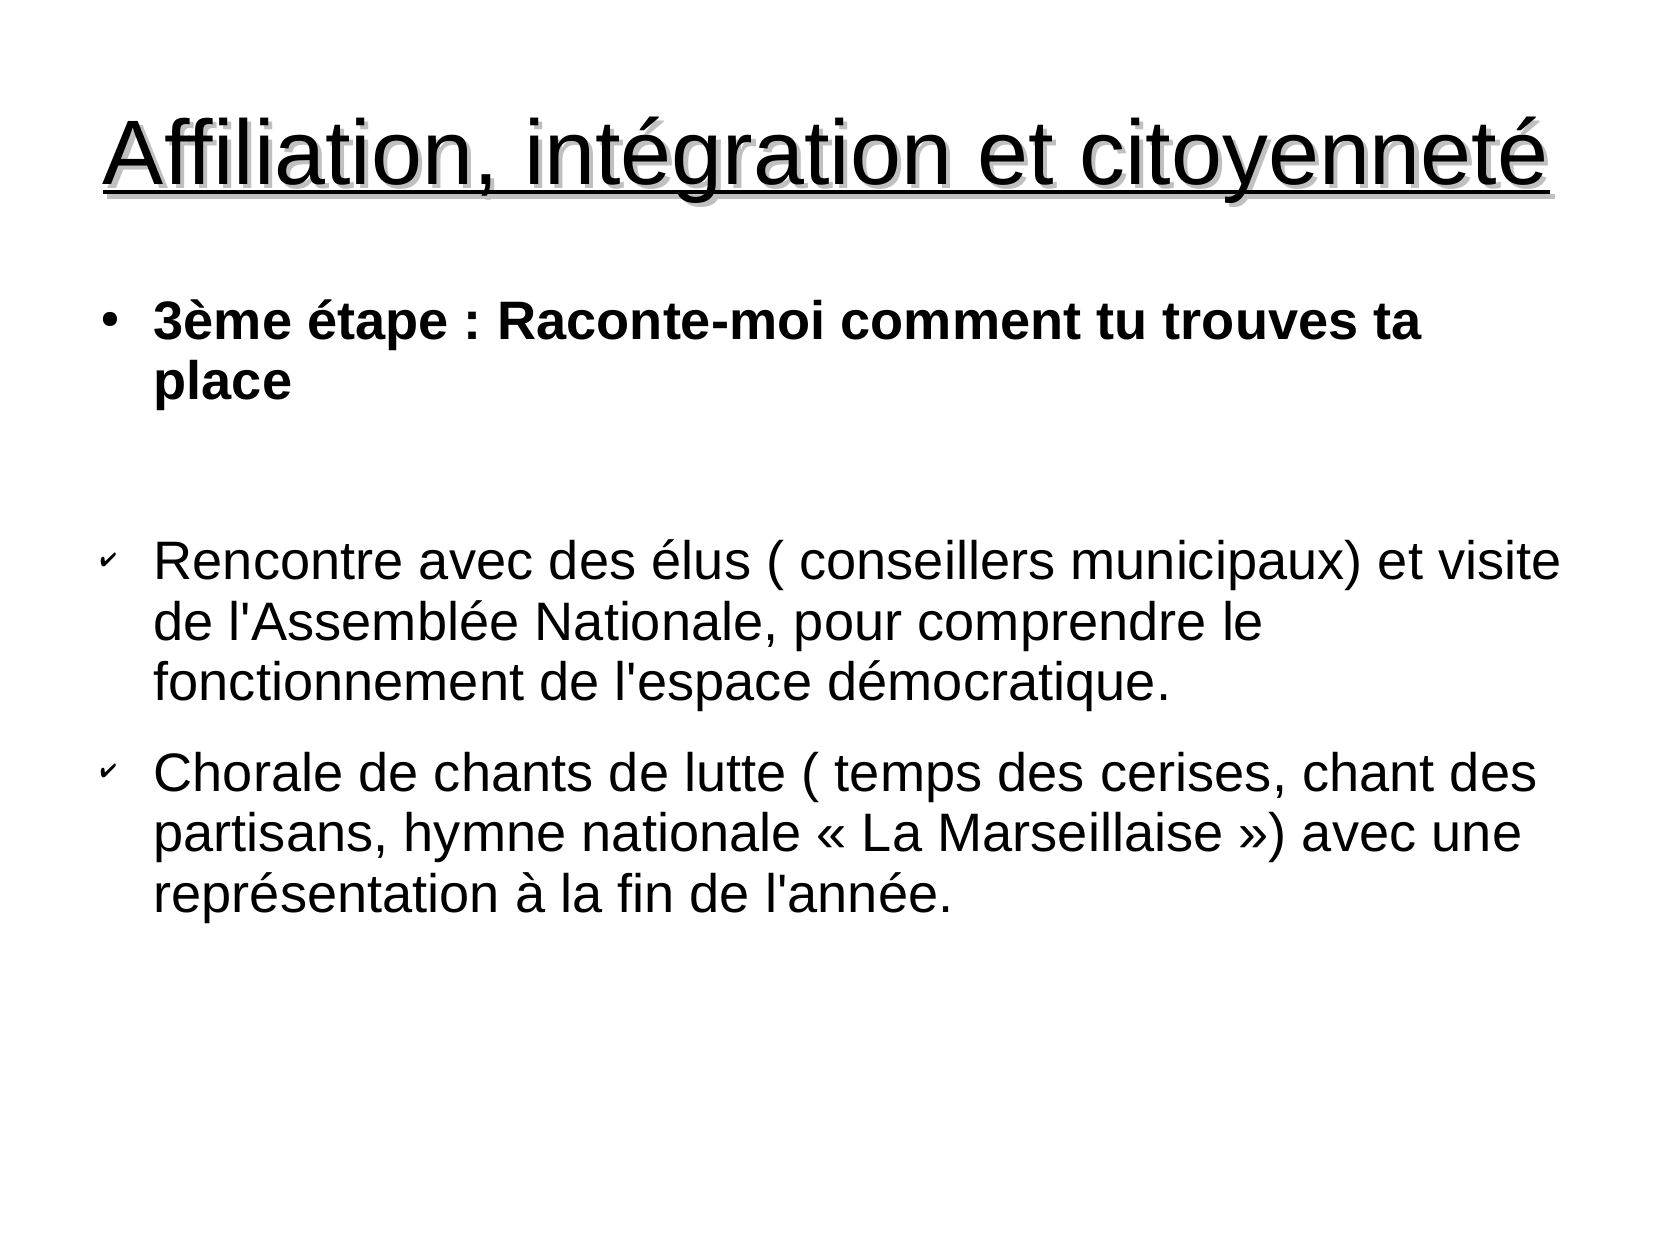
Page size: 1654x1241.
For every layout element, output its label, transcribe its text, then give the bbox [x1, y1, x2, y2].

list 3ème étape : Raconte-moi comment tu trouves ta place Rencontre avec des élus ( conseillers municipaux) et visite de l'Assemblée Nationale, pour comprendre le fonctionnement de l'espace démocratique. Chorale de chants de lutte ( temps des cerises, chant des partisans, hymne nationale « La Marseillaise ») avec une représentation à la fin de l'année. [82, 290, 1571, 1094]
title Affiliation, intégration et citoyenneté [82, 56, 1571, 250]
